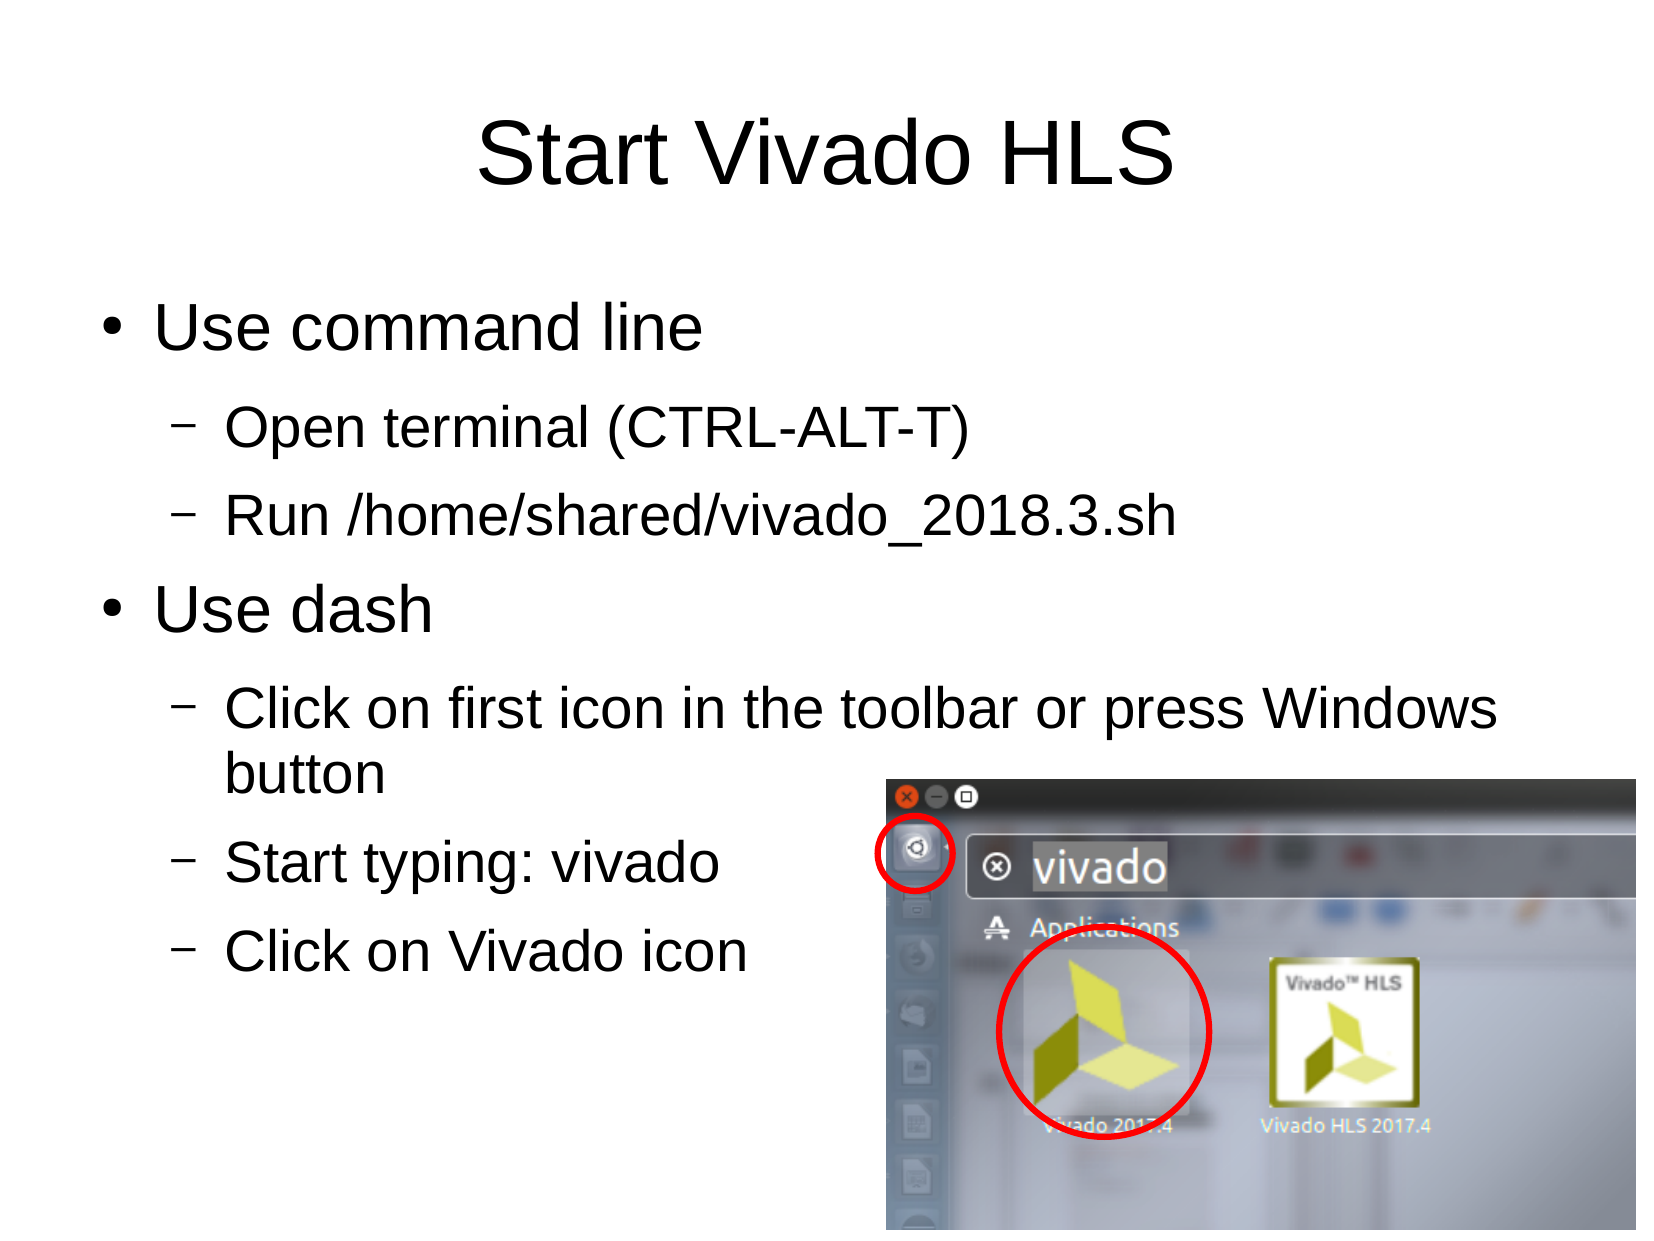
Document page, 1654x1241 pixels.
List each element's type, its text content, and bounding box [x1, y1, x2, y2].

list Use command line Open terminal (CTRL-ALT-T) Run /home/shared/vivado_2018.3.sh Use dash Click on first icon in the toolbar or press Windows button Start typing: vivado Click on Vivado icon [82, 290, 1571, 1010]
picture [886, 779, 1636, 1230]
title Start Vivado HLS [82, 49, 1571, 257]
picture [886, 820, 949, 887]
